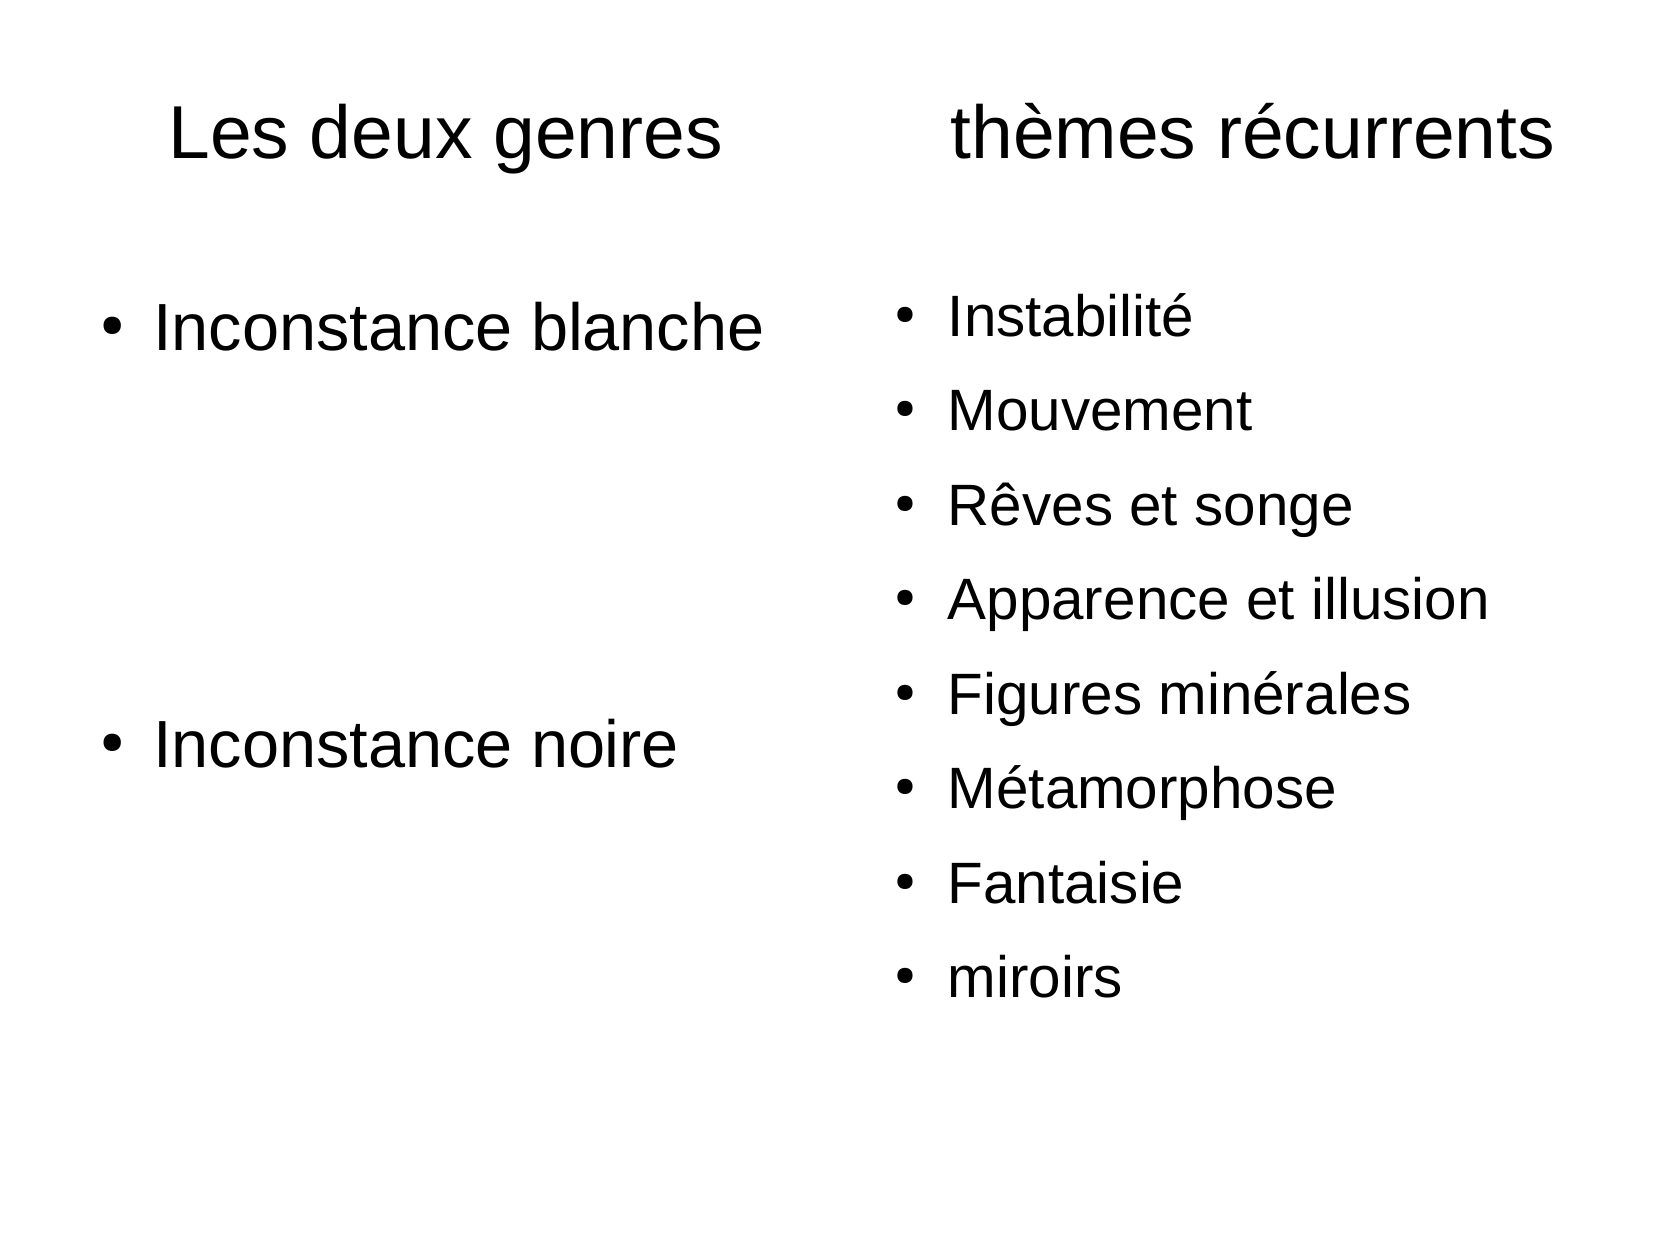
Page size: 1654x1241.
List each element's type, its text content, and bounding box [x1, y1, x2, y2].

list Instabilité Mouvement Rêves et songe Apparence et illusion Figures minérales Métamorphose Fantaisie miroirs [876, 283, 1604, 1009]
title Les deux genres thèmes récurrents [118, 29, 1607, 237]
list Inconstance blanche Inconstance noire [82, 290, 809, 1010]
